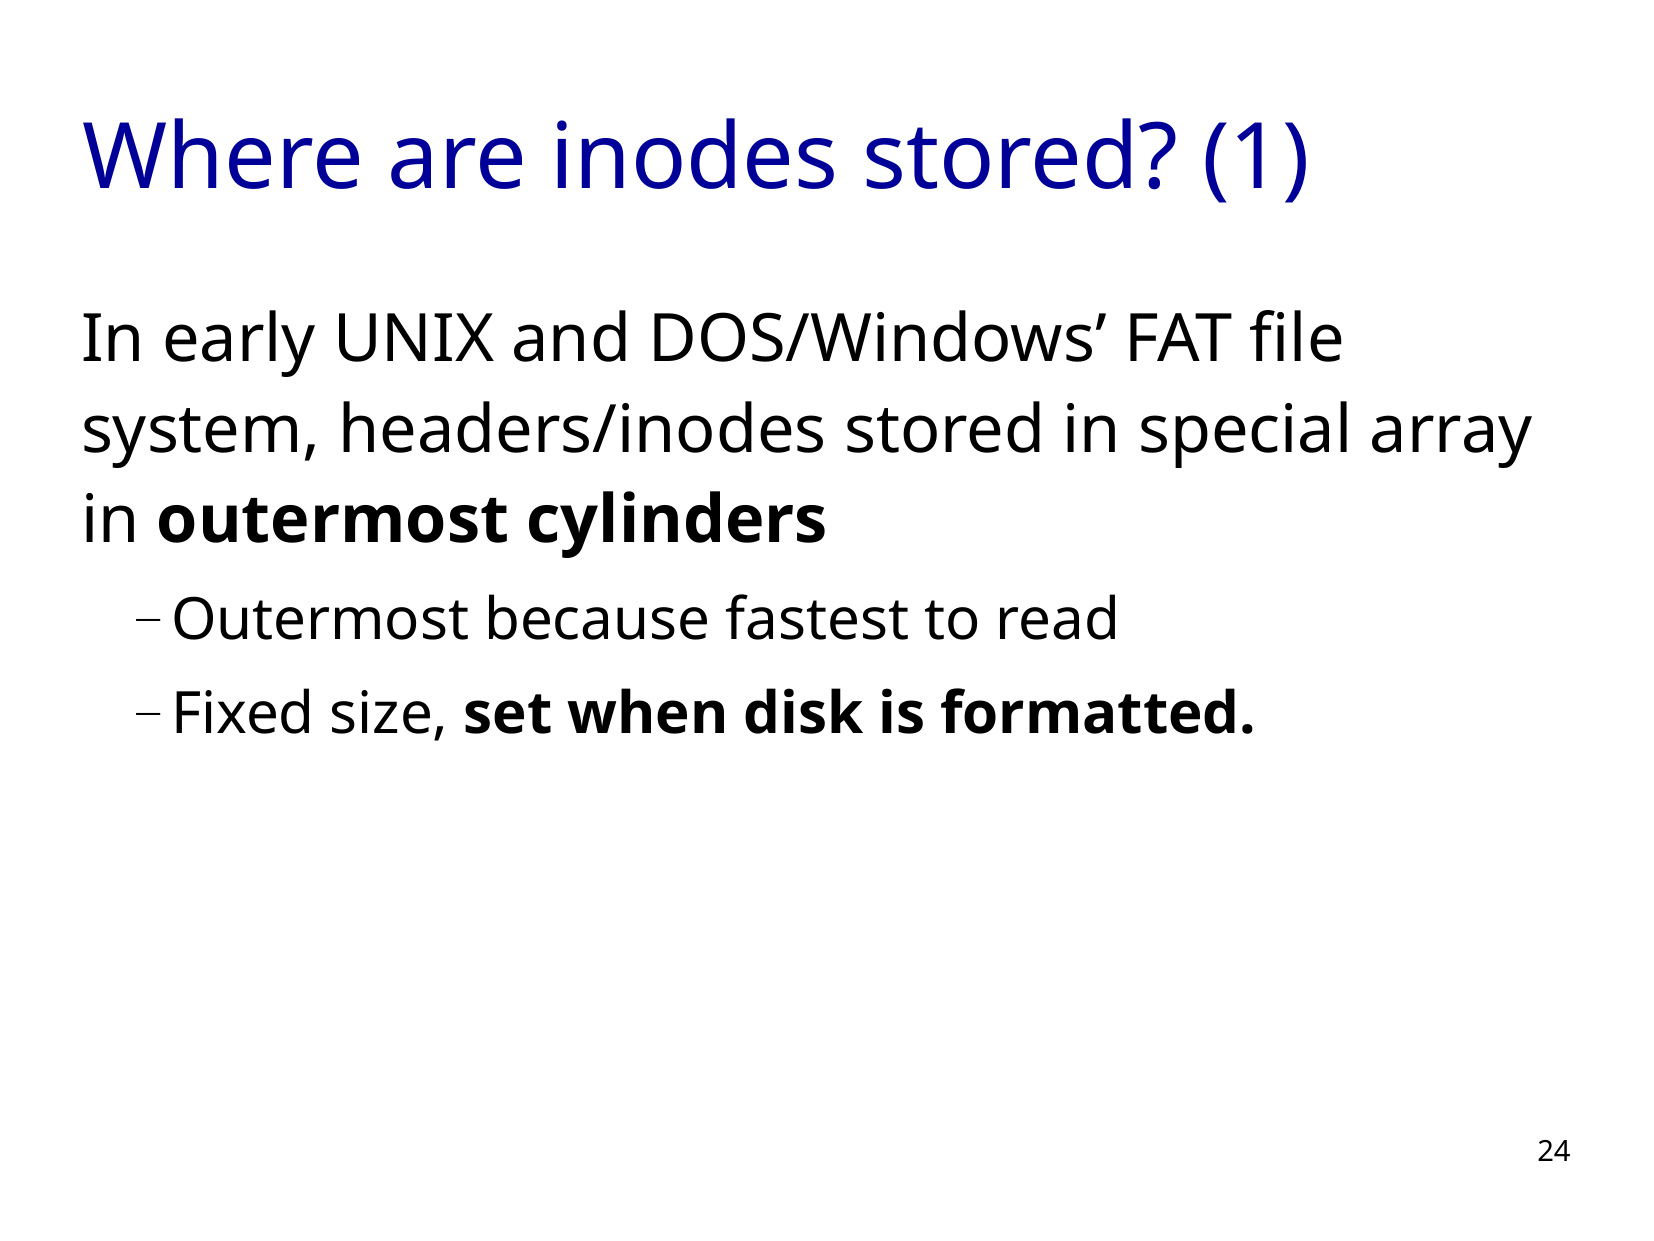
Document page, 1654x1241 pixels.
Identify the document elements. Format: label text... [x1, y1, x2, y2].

title Where are inodes stored? (1) [82, 49, 1571, 257]
list In early UNIX and DOS/Windows’ FAT file system, headers/inodes stored in special array in outermost cylinders Outermost because fastest to read Fixed size, set when disk is formatted. [45, 290, 1556, 1096]
